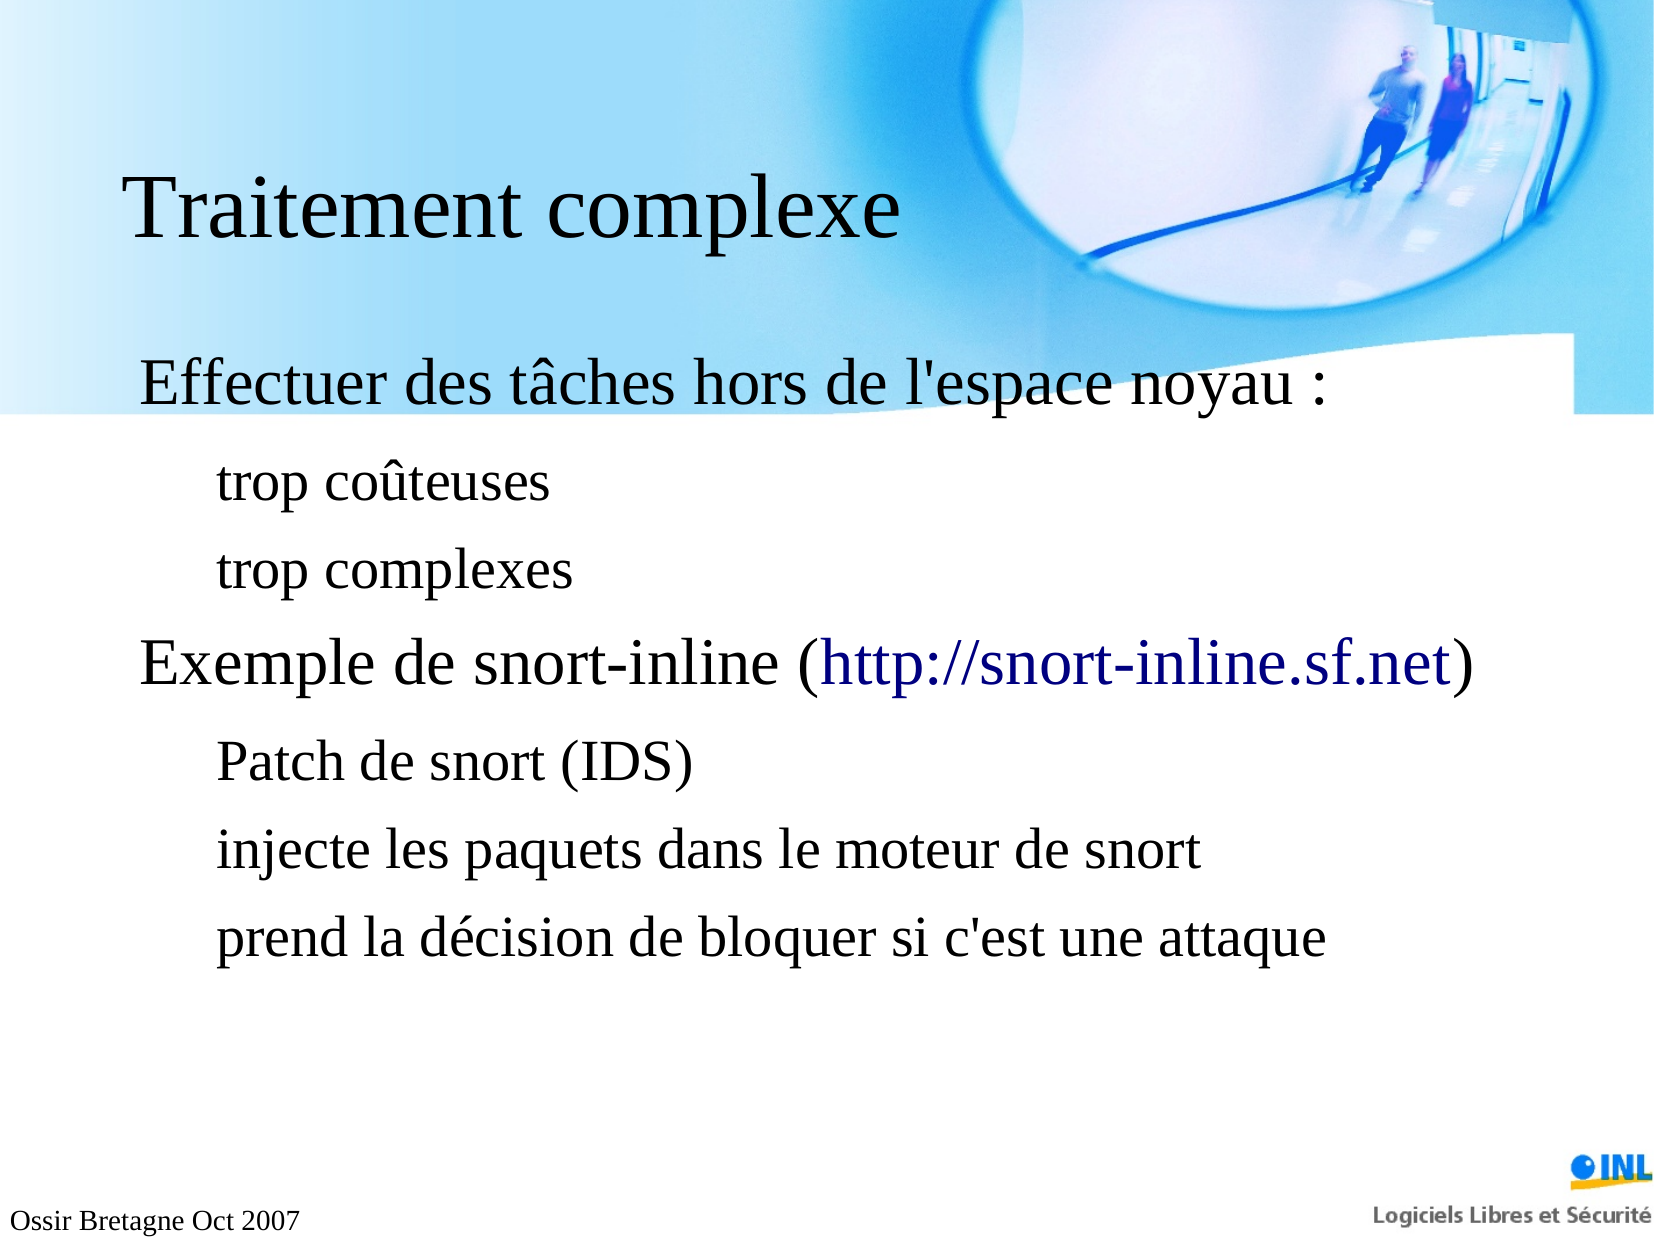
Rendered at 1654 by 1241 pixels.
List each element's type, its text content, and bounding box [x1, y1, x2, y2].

list Effectuer des tâches hors de l'espace noyau : trop coûteuses trop complexes Exemple de snort-inline (http://snort-inline.sf.net) Patch de snort (IDS) injecte les paquets dans le moteur de snort prend la décision de bloquer si c'est une attaque [121, 344, 1534, 1241]
picture [0, 0, 1654, 1241]
title Traitement complexe [121, 102, 1534, 311]
